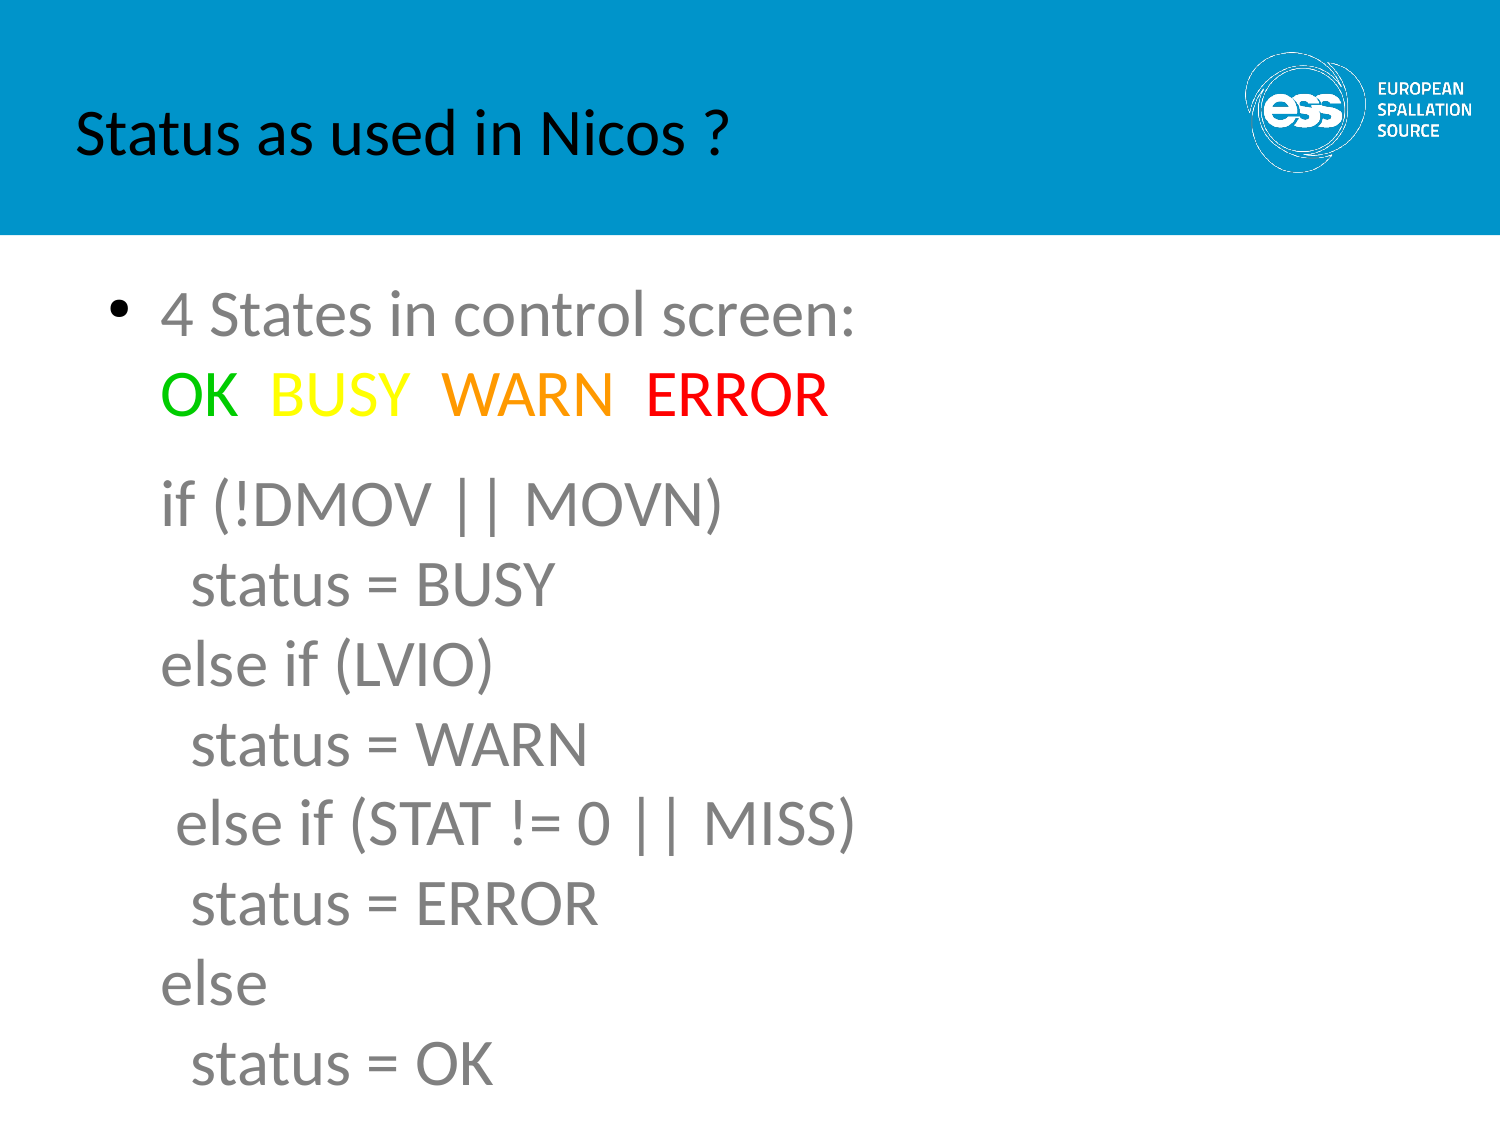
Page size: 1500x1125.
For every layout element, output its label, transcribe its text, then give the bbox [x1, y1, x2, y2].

picture [1398, 109, 1406, 115]
picture [1379, 83, 1385, 94]
picture [1423, 83, 1430, 94]
picture [1389, 104, 1393, 115]
title Status as used in Nicos ? [75, 45, 1247, 233]
picture [1436, 104, 1444, 115]
list 4 States in control screen: OK BUSY WARN ERROR if (!DMOV || MOVN) status = BUSY else if (LVIO) status = WARN else if (STAT != 0 || MISS) status = ERROR else status = OK [75, 262, 1426, 1005]
picture [1418, 104, 1423, 115]
picture [1400, 83, 1407, 94]
picture [1454, 83, 1458, 94]
picture [1443, 86, 1450, 93]
picture [1264, 94, 1342, 127]
picture [1422, 125, 1428, 134]
picture [1409, 104, 1415, 115]
picture [1432, 125, 1438, 136]
